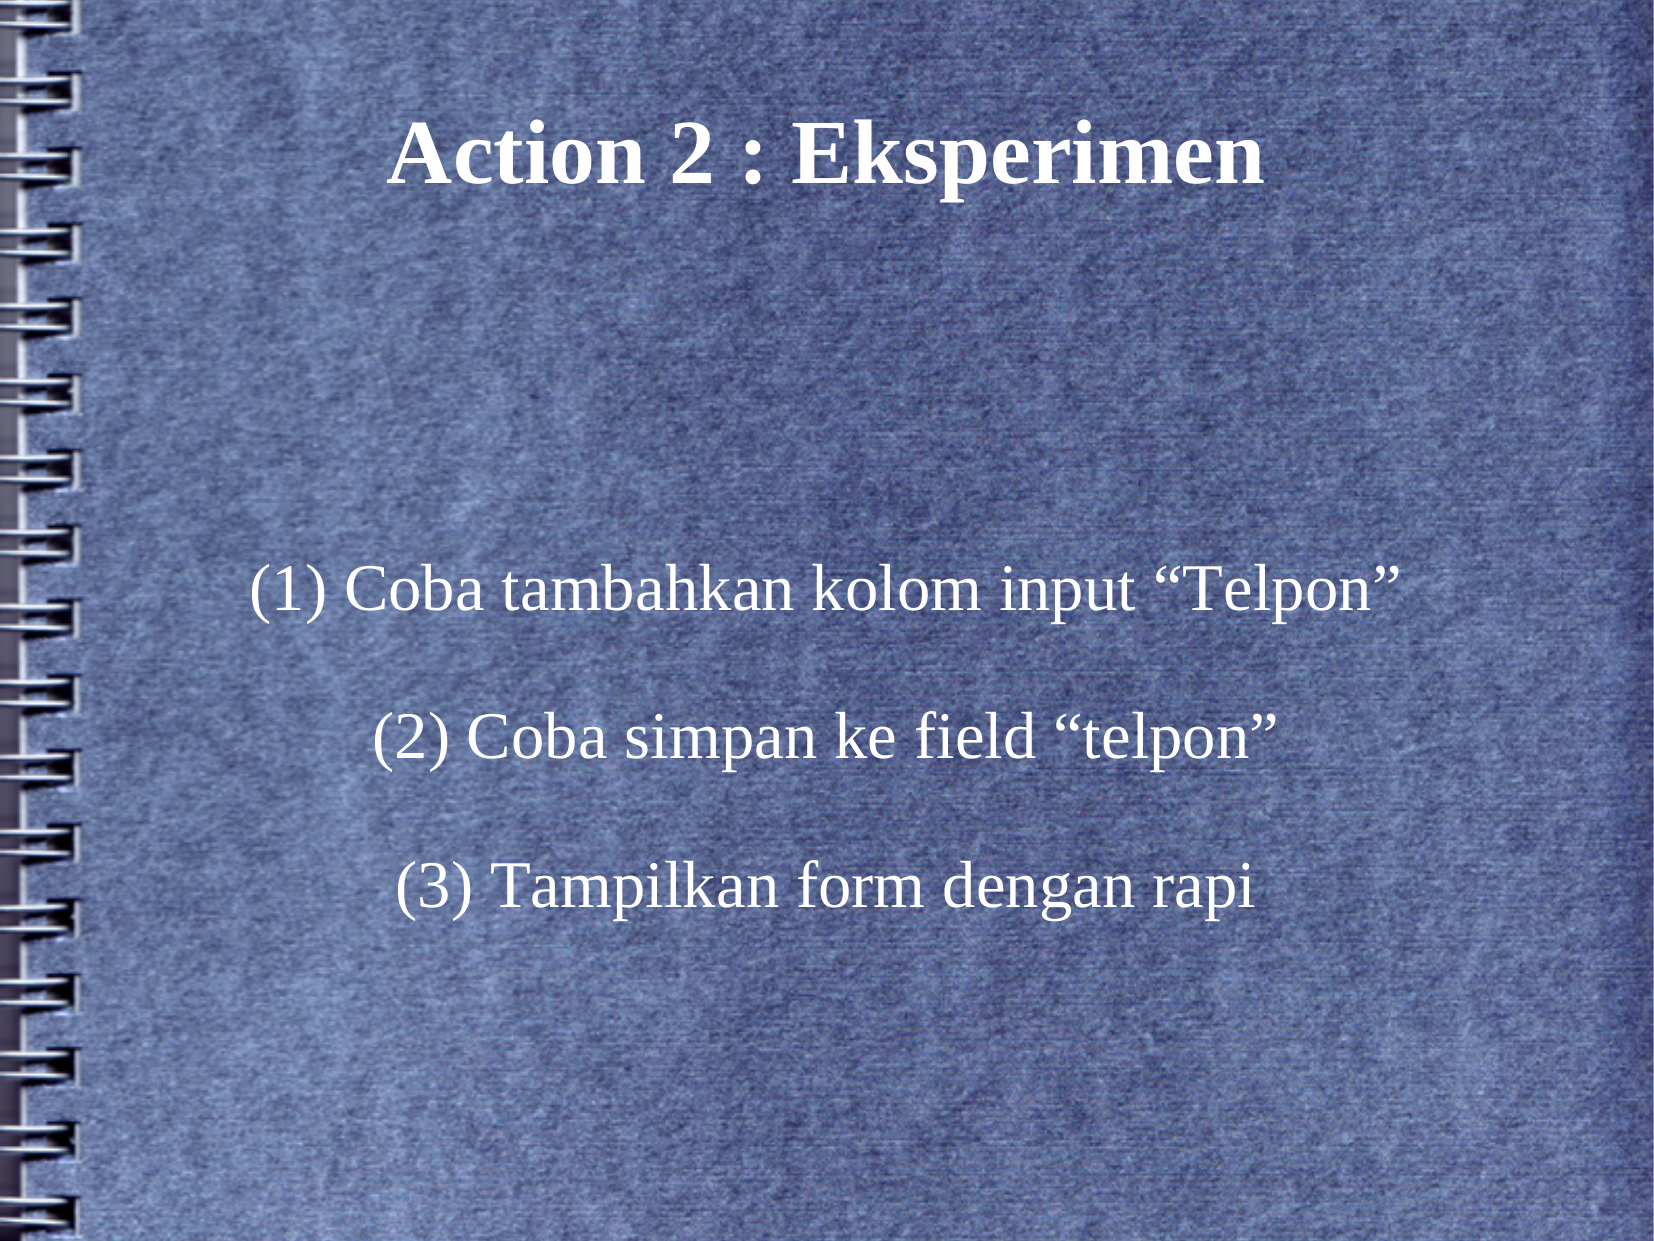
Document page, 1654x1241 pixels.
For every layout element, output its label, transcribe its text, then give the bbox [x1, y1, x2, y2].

subtitle (1) Coba tambahkan kolom input “Telpon” (2) Coba simpan ke field “telpon” (3) Tampilkan form dengan rapi [82, 297, 1571, 1102]
title Action 2 : Eksperimen [82, 56, 1571, 250]
picture [0, 0, 1654, 1241]
